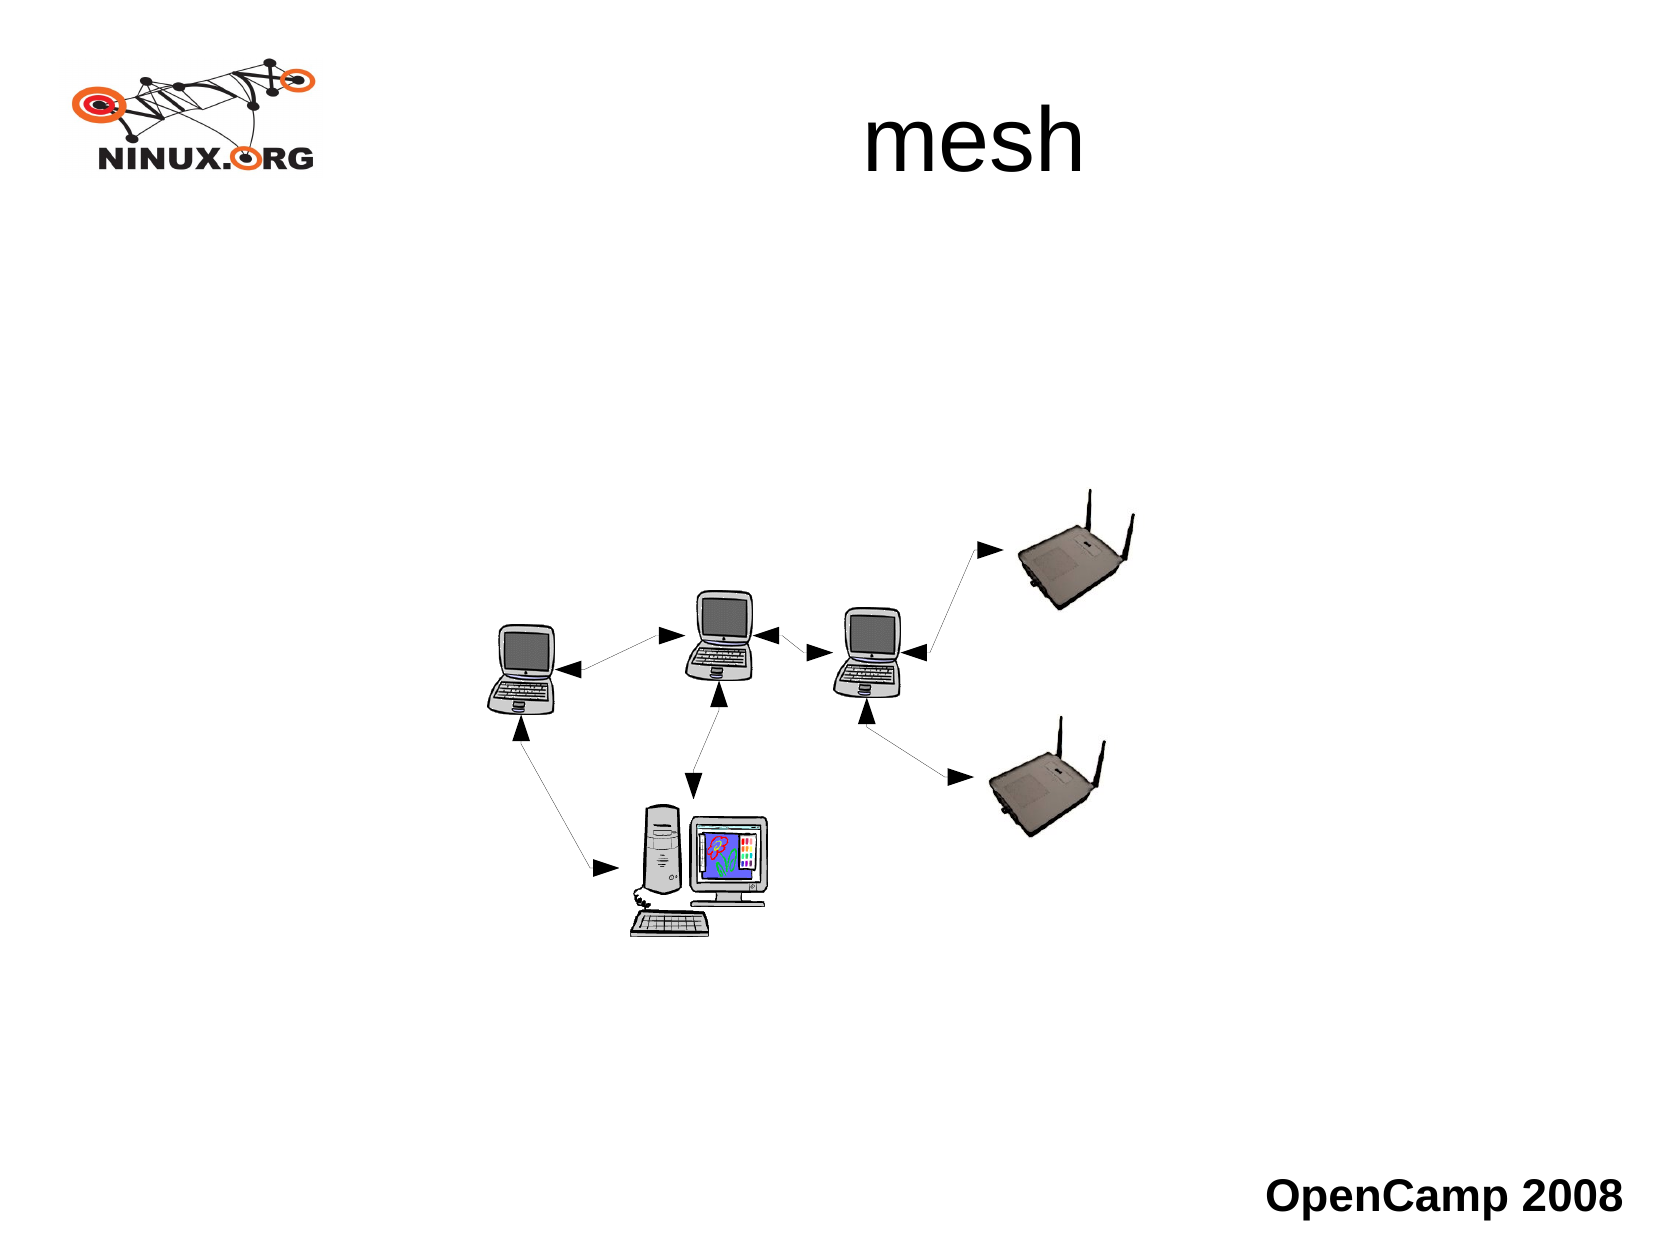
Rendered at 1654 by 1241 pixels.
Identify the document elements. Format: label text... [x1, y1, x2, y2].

picture [833, 607, 901, 698]
picture [59, 58, 323, 178]
picture [1003, 487, 1150, 613]
picture [487, 624, 555, 715]
picture [974, 714, 1121, 840]
picture [685, 590, 753, 681]
title mesh [383, 43, 1565, 237]
picture [619, 799, 768, 937]
text_box OpenCamp 2008 [1237, 1162, 1651, 1237]
